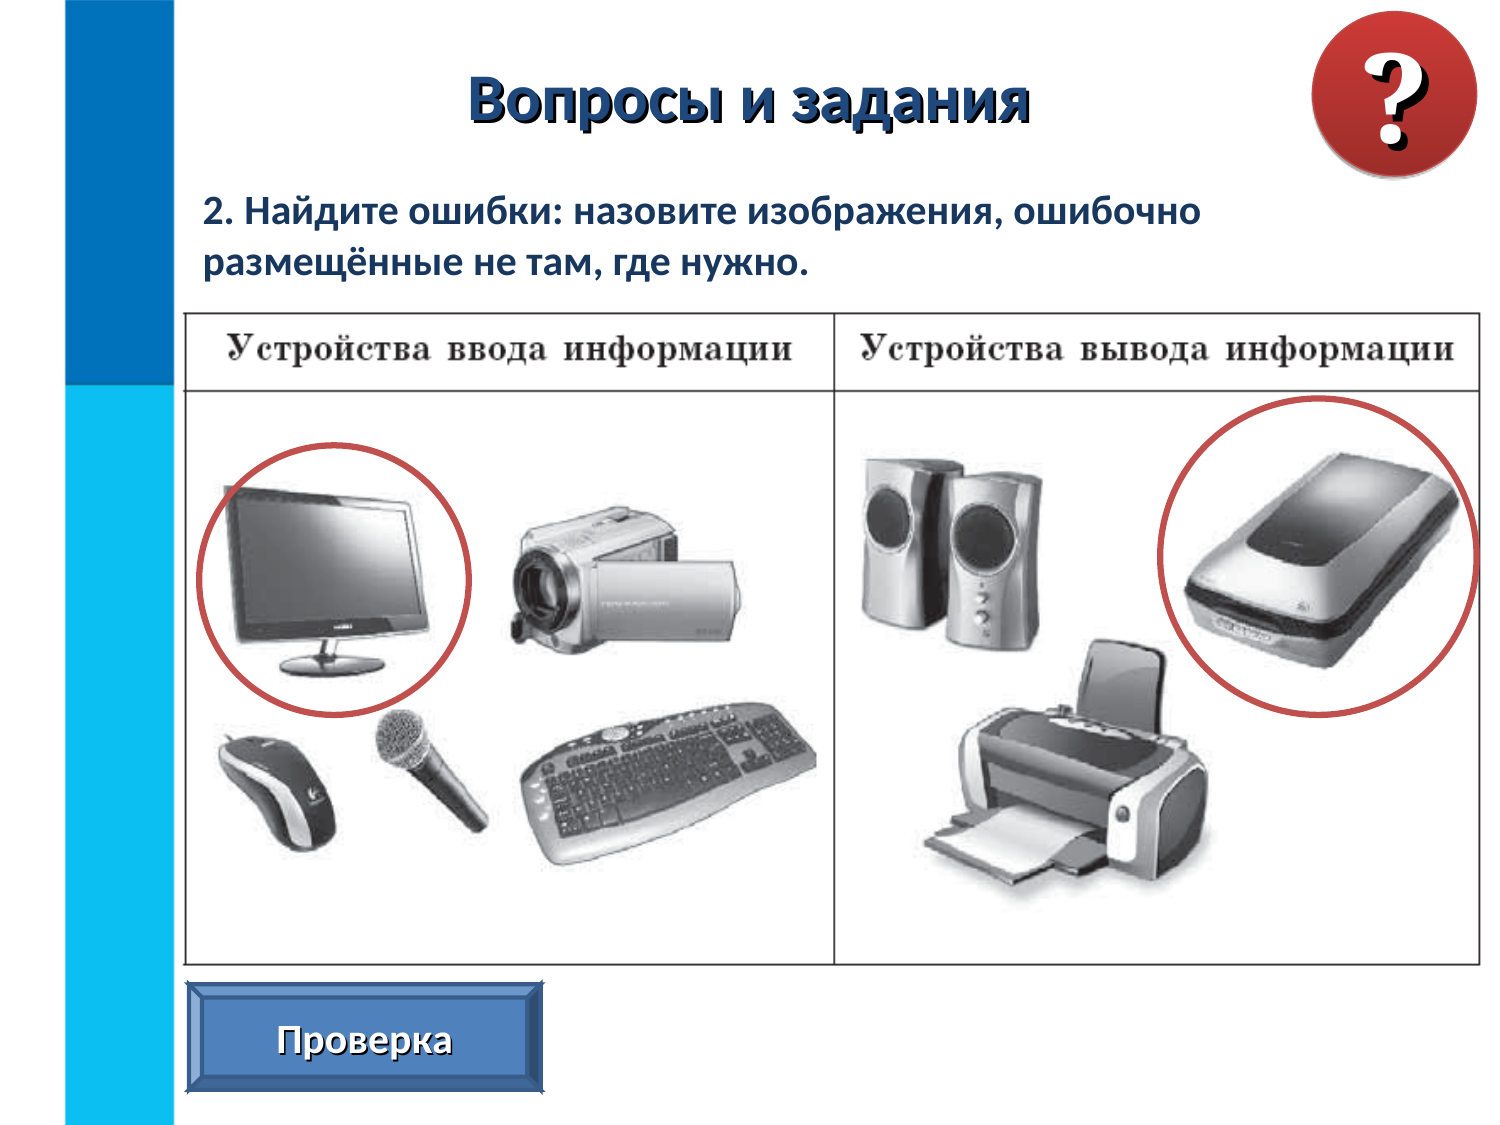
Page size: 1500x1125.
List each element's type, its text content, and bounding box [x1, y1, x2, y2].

title Вопросы и задания [75, 0, 1426, 188]
picture [0, 0, 1500, 1125]
list 2. Найдите ошибки: назовите изображения, ошибочно размещённые не там, где нужно. [187, 188, 1425, 304]
text_box ? [1312, 11, 1477, 176]
text_box Проверка [203, 998, 527, 1076]
